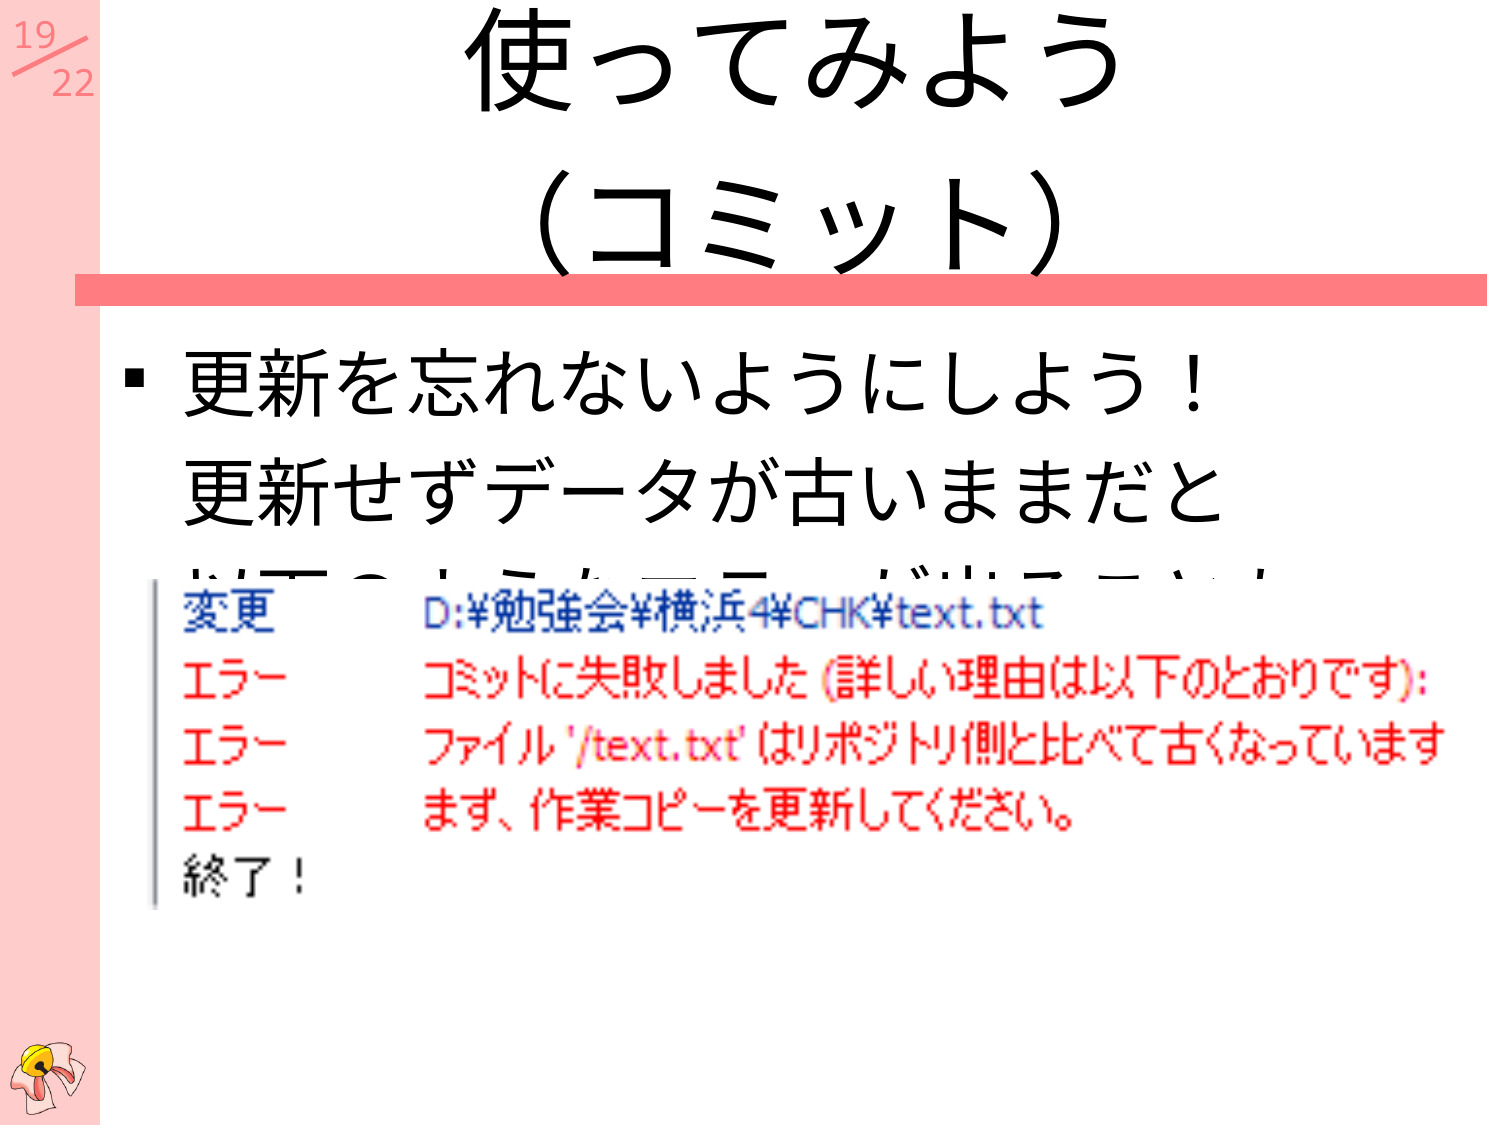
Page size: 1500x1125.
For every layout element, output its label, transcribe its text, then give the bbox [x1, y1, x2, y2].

picture [147, 579, 1461, 910]
title 使ってみよう （コミット） [125, 14, 1476, 257]
list 更新を忘れないようにしよう！ 更新せずデータが古いままだと 以下のようなエラーが出ることも [125, 324, 1476, 1065]
picture [10, 1042, 86, 1115]
